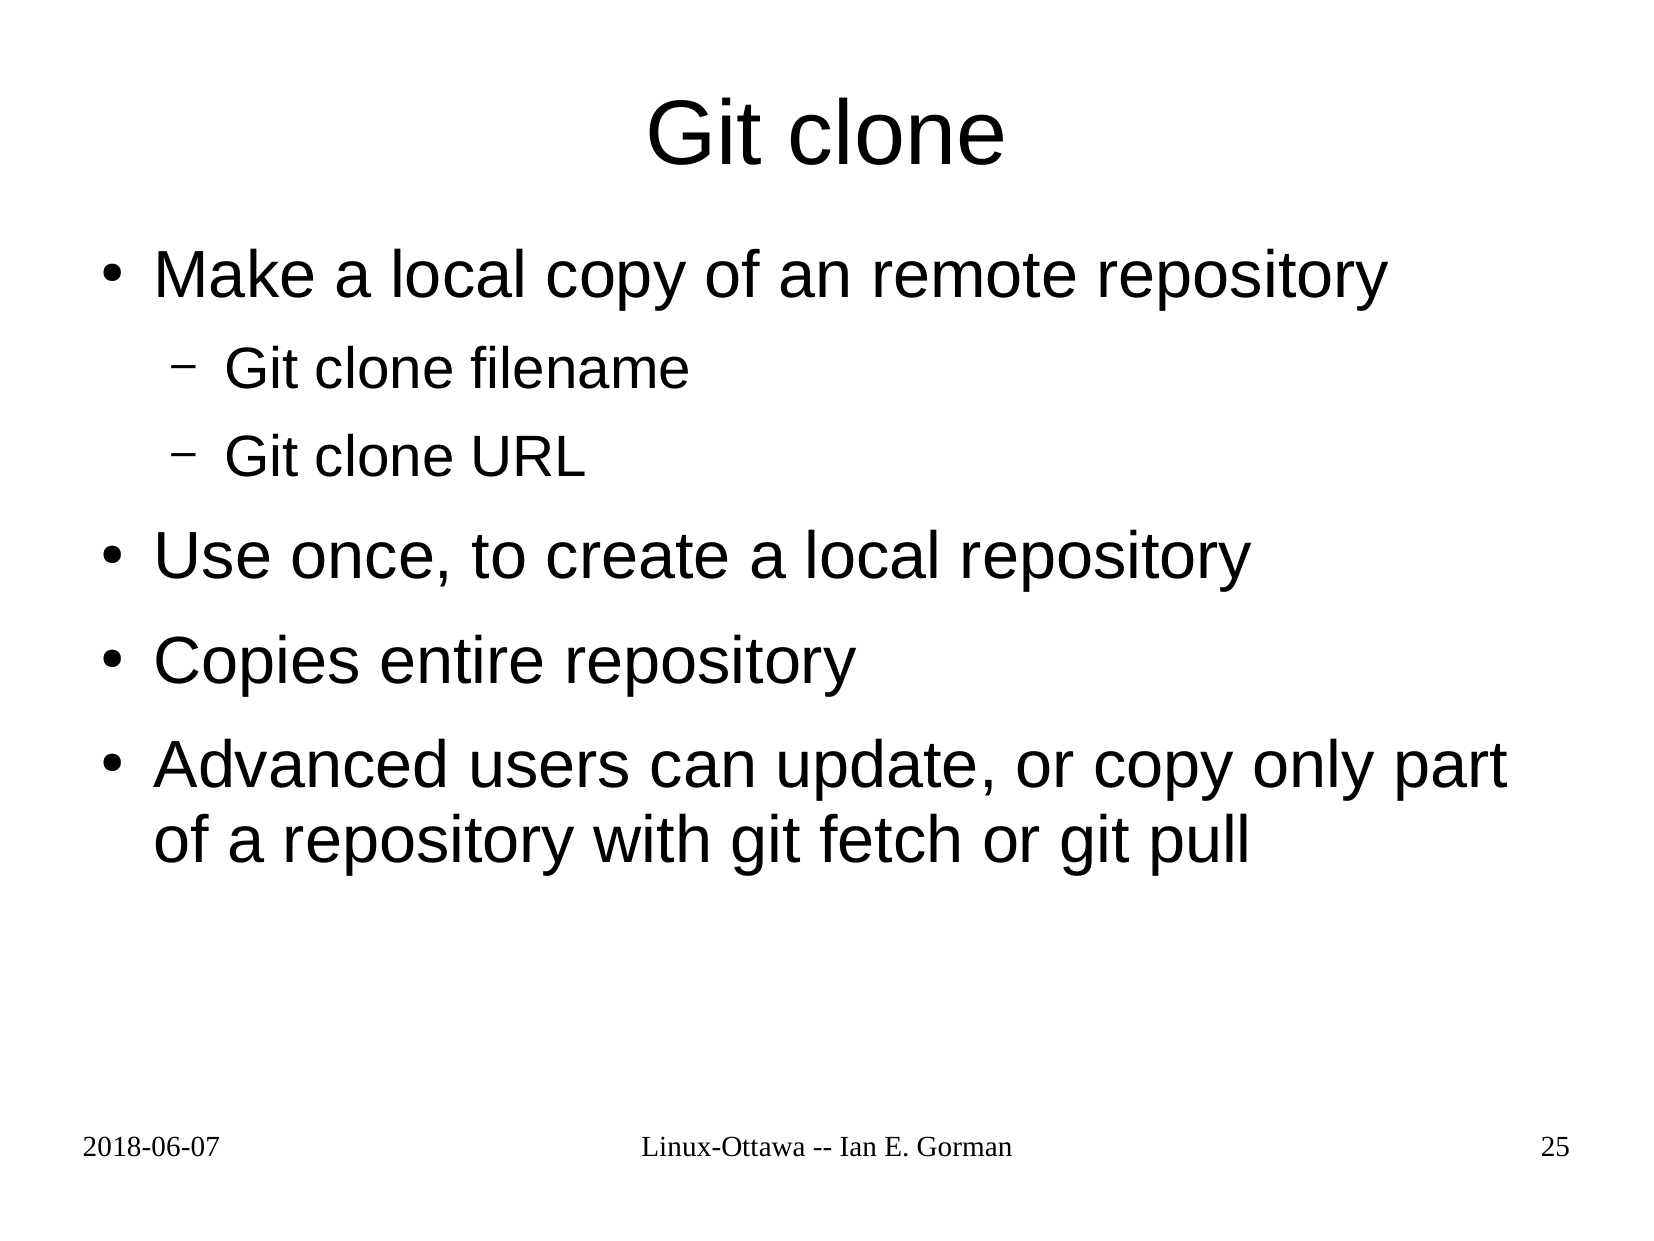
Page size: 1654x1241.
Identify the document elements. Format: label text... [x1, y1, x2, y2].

title Git clone [82, 49, 1571, 217]
list Make a local copy of an remote repository Git clone filename Git clone URL Use once, to create a local repository Copies entire repository Advanced users can update, or copy only part of a repository with git fetch or git pull [82, 236, 1571, 1096]
